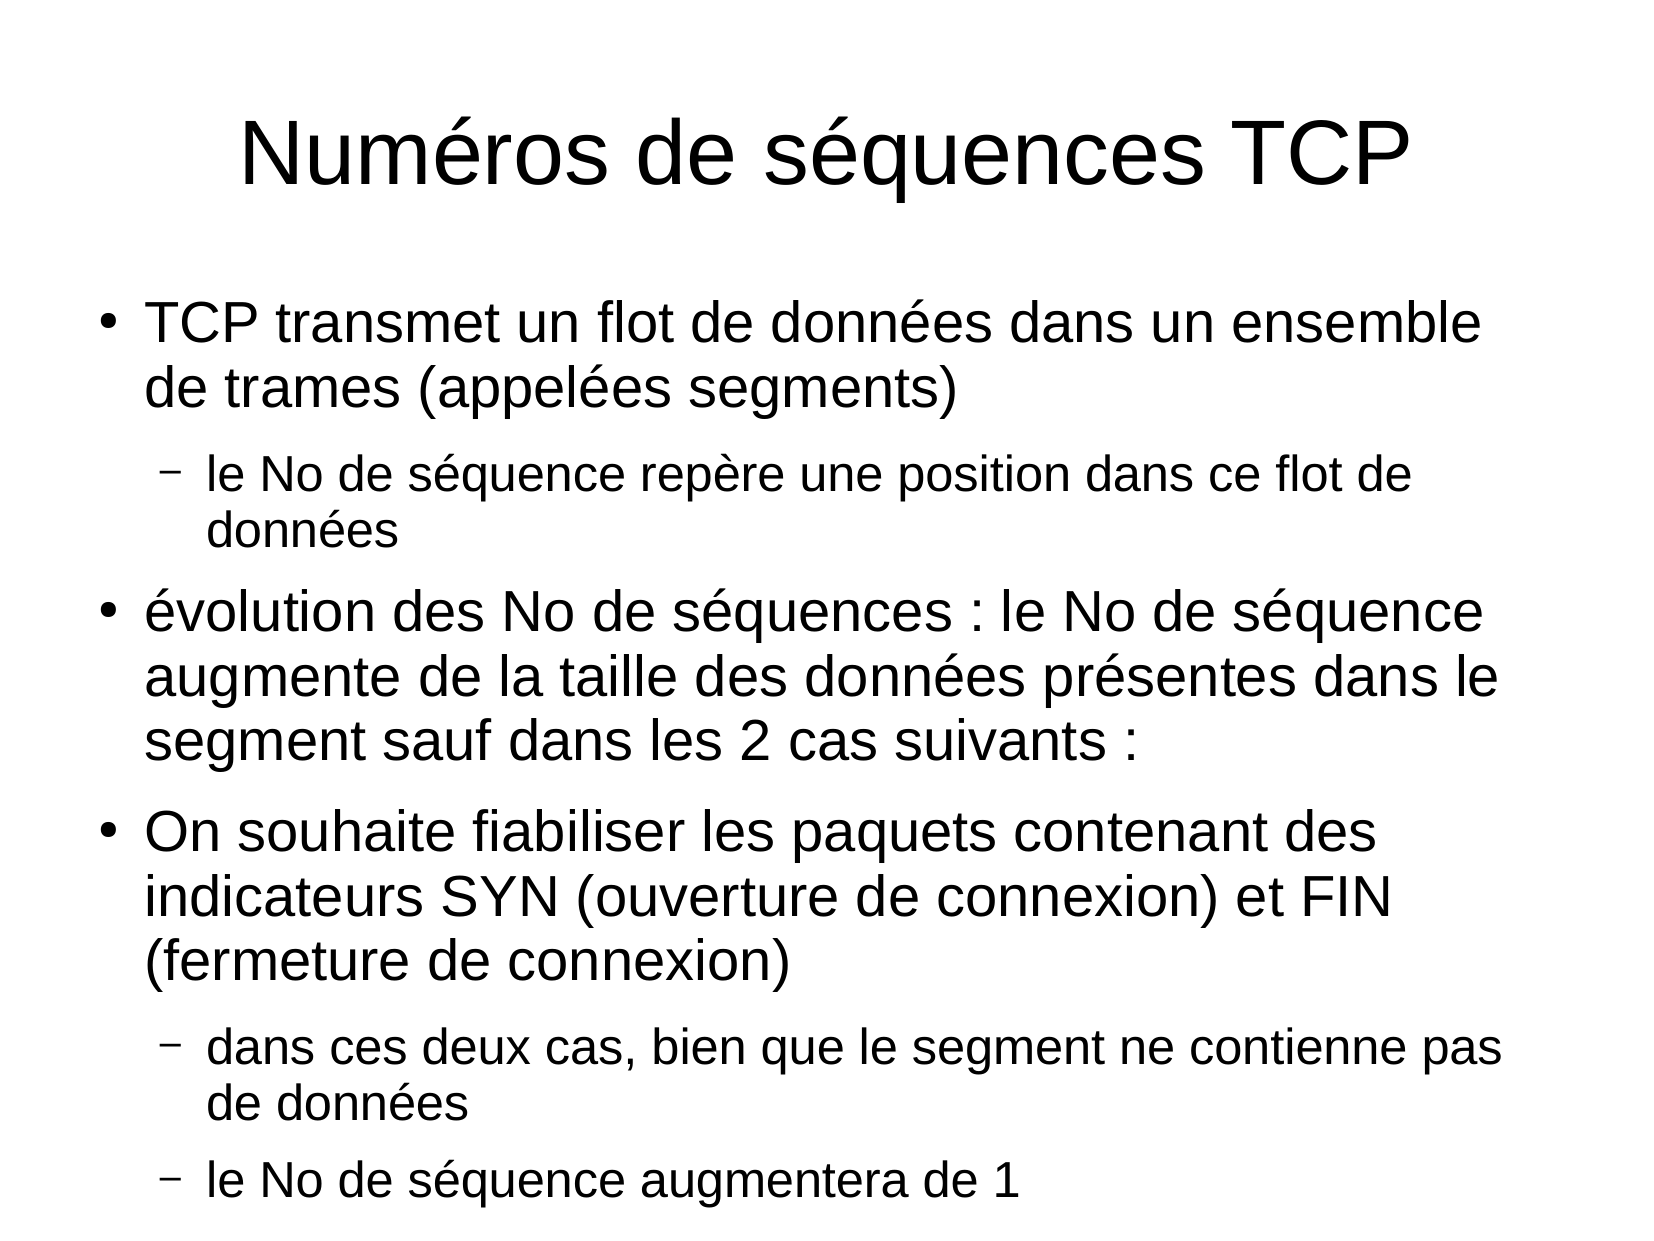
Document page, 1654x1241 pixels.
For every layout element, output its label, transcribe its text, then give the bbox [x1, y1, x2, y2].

list TCP transmet un flot de données dans un ensemble de trames (appelées segments) le No de séquence repère une position dans ce flot de données évolution des No de séquences : le No de séquence augmente de la taille des données présentes dans le segment sauf dans les 2 cas suivants : On souhaite fiabiliser les paquets contenant des indicateurs SYN (ouverture de connexion) et FIN (fermeture de connexion) dans ces deux cas, bien que le segment ne contienne pas de données le No de séquence augmentera de 1 [82, 290, 1538, 1217]
title Numéros de séquences TCP [82, 49, 1571, 257]
